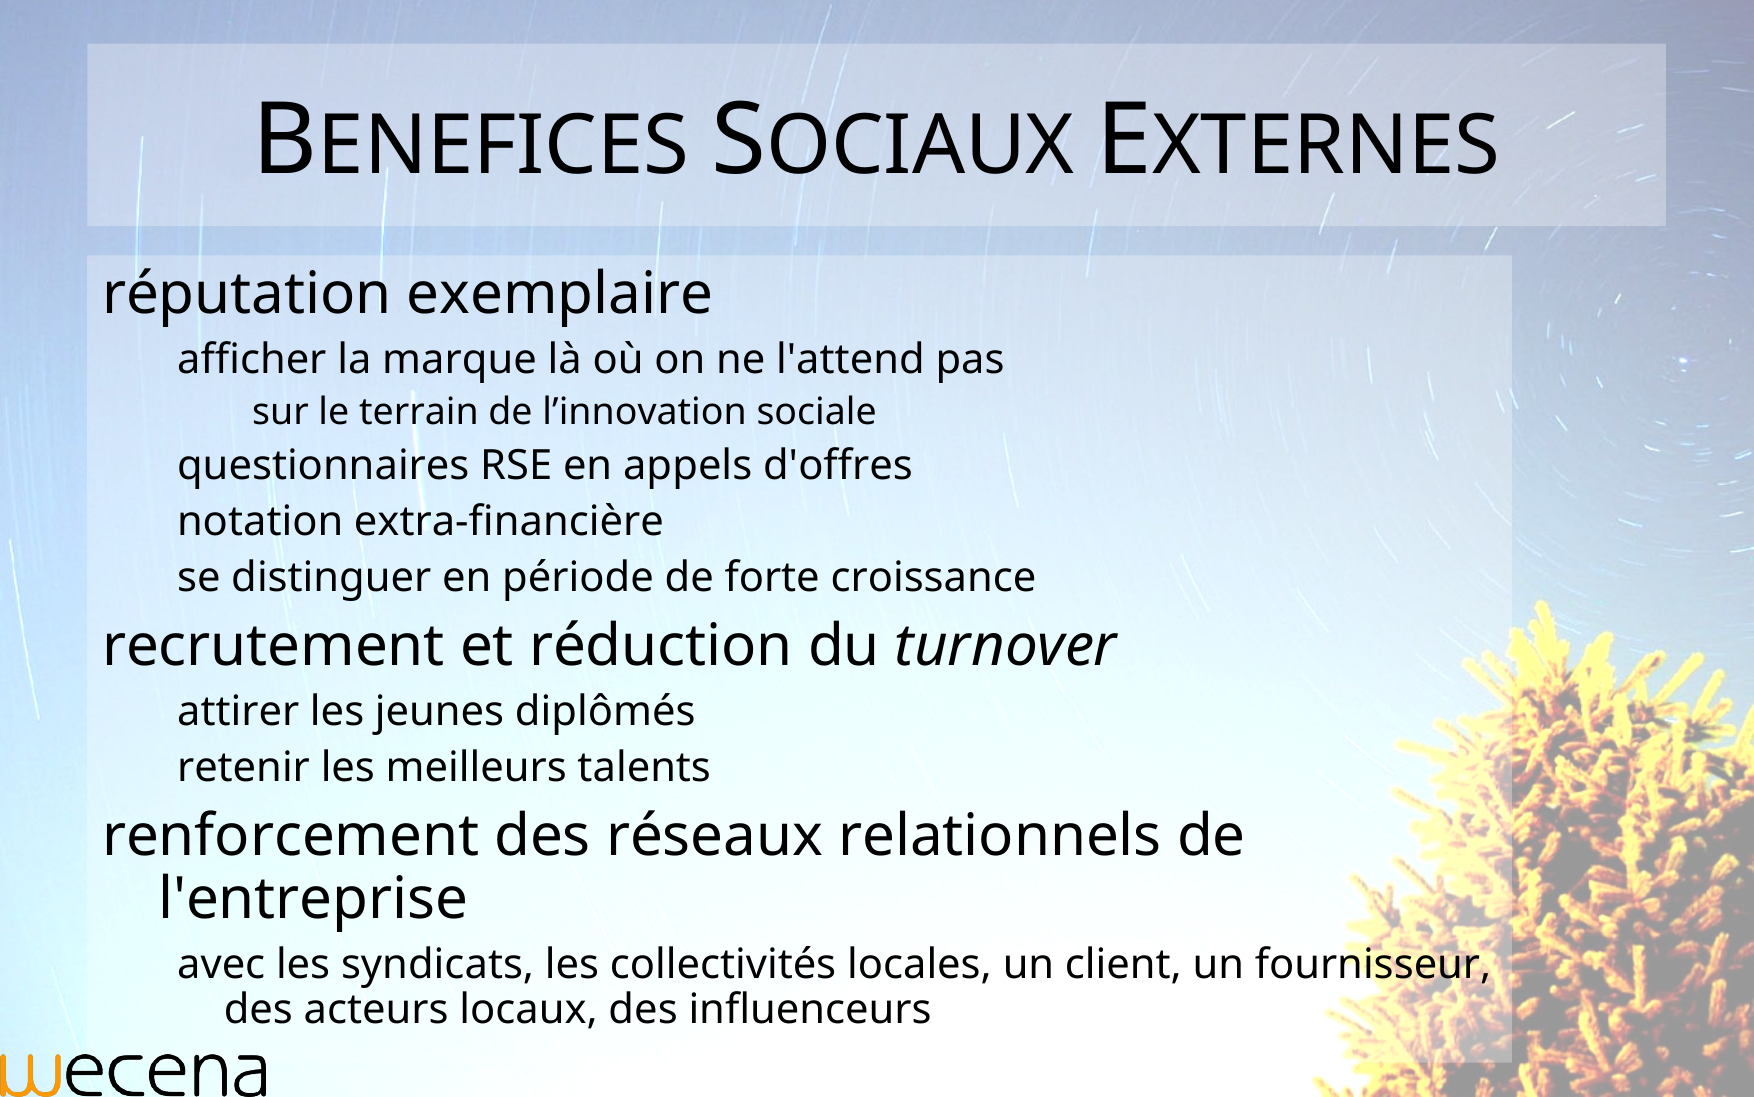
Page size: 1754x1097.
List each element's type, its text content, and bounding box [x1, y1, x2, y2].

title BENEFICES SOCIAUX EXTERNES [87, 43, 1666, 227]
list réputation exemplaire afficher la marque là où on ne l'attend pas sur le terrain de l’innovation sociale questionnaires RSE en appels d'offres notation extra-financière se distinguer en période de forte croissance recrutement et réduction du turnover attirer les jeunes diplômés retenir les meilleurs talents renforcement des réseaux relationnels de l'entreprise avec les syndicats, les collectivités locales, un client, un fournisseur, des acteurs locaux, des influenceurs [87, 255, 1512, 1063]
picture [0, 0, 1754, 1097]
